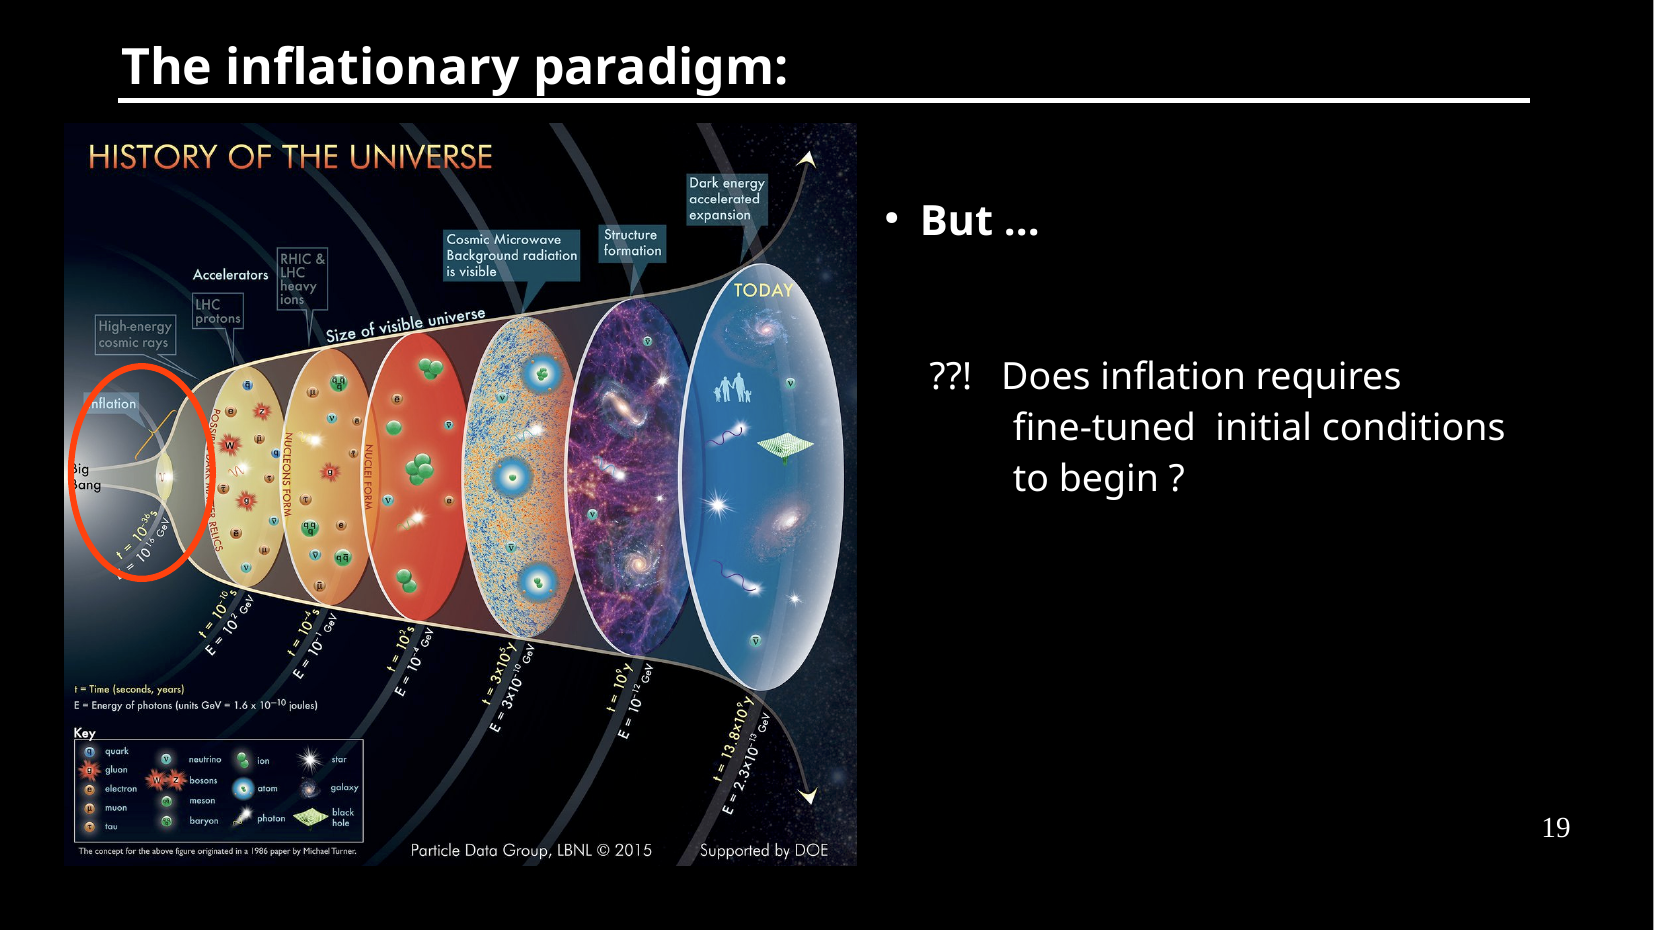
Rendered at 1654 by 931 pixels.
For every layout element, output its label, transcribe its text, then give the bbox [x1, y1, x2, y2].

text_box The inflationary paradigm: [0, 23, 1654, 107]
picture [64, 123, 857, 866]
text_box [70, 366, 213, 579]
text_box But ... ??! Does inflation requires fine-tuned initial conditions to begin ? [869, 183, 1642, 931]
